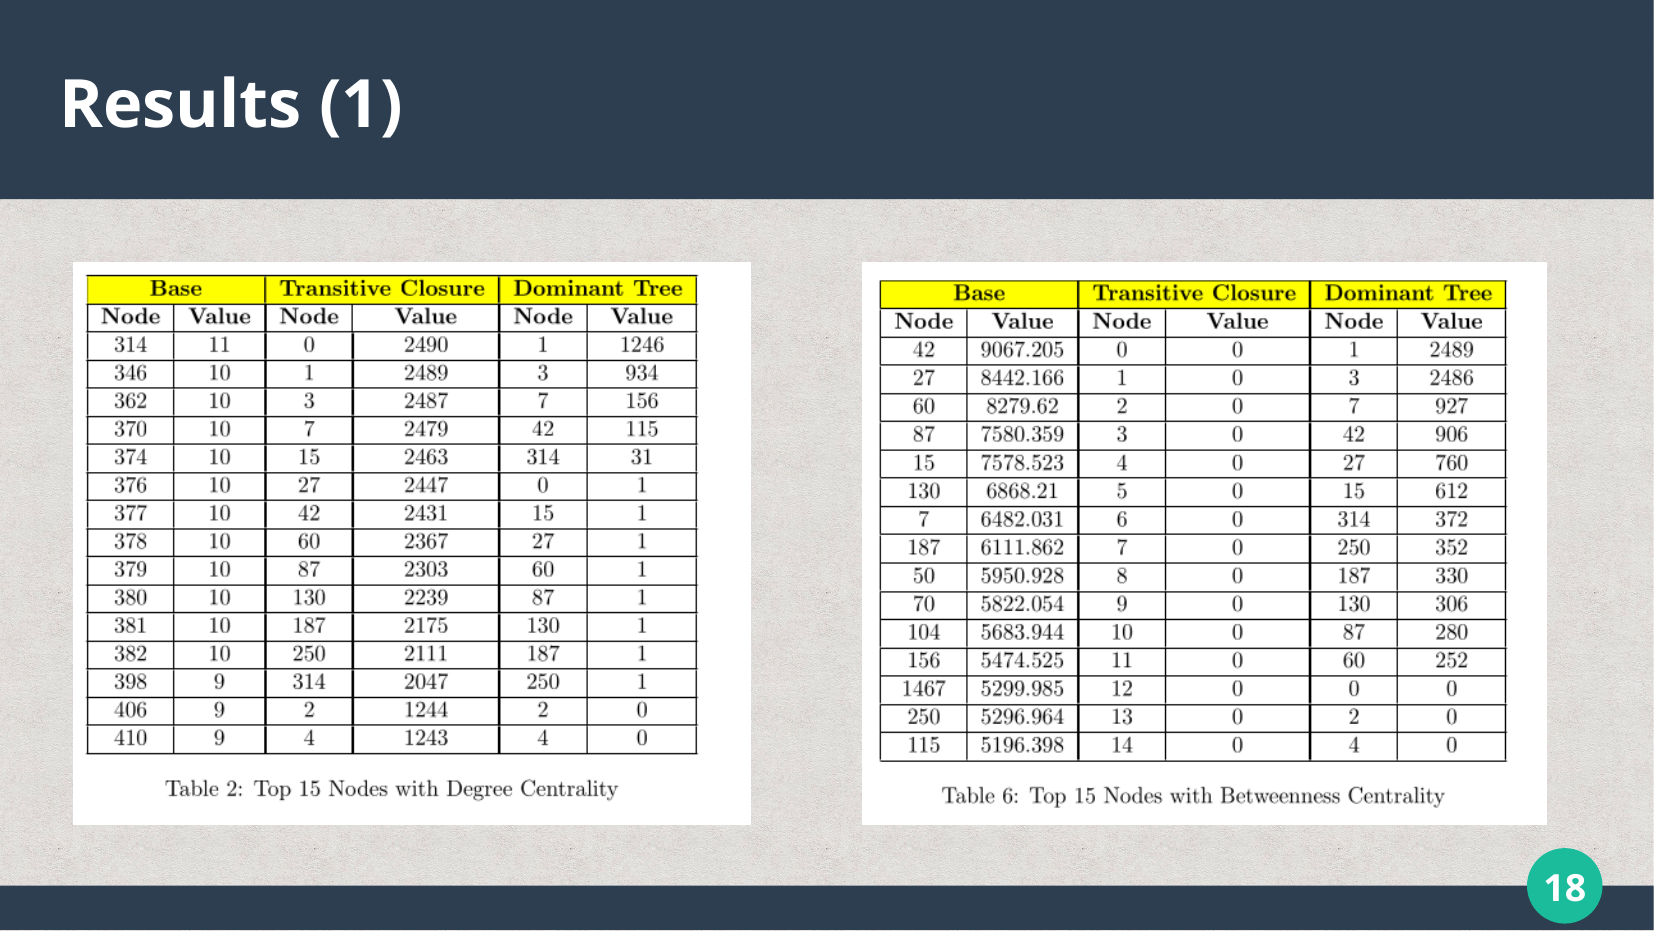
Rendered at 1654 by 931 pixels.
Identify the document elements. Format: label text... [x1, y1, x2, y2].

picture [0, 200, 1654, 885]
title Results (1) [59, 36, 1595, 155]
